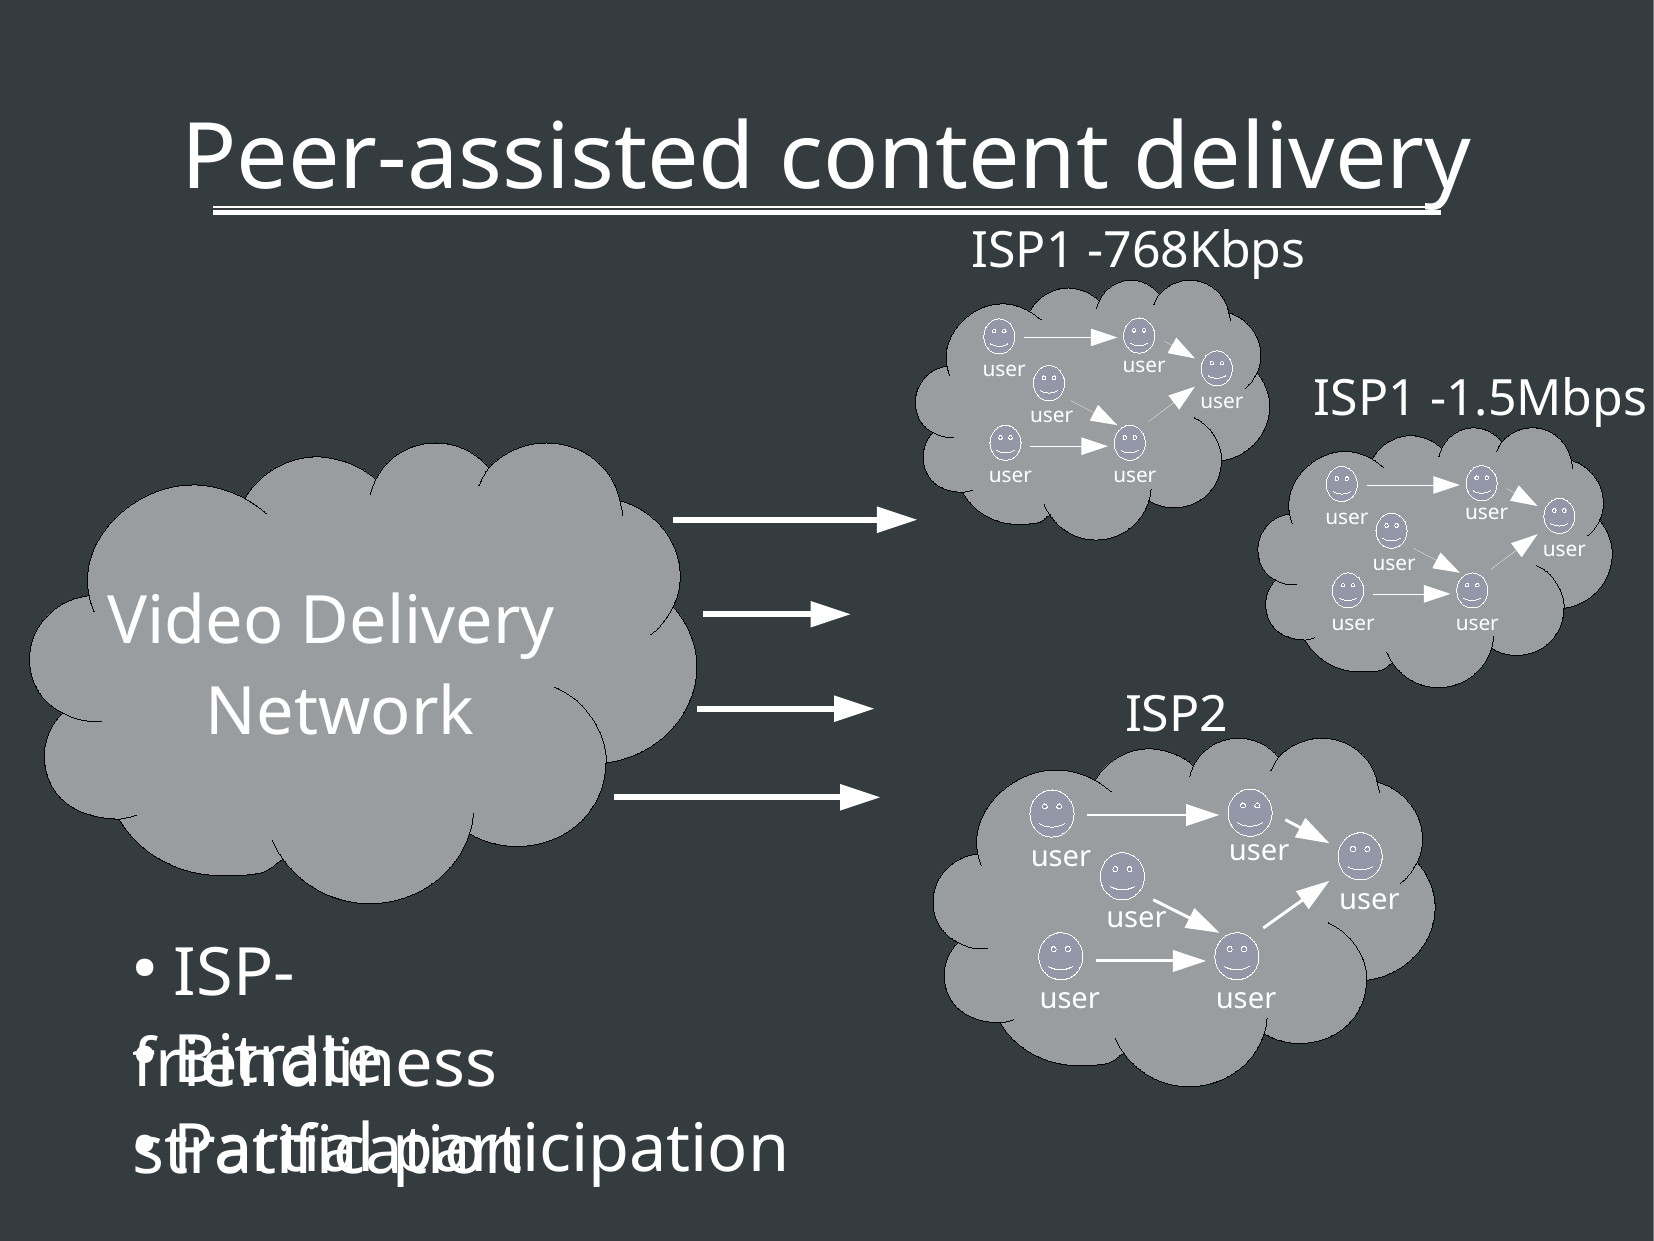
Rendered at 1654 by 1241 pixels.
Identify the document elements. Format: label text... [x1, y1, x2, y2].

text_box user [968, 346, 1034, 394]
text_box user [1107, 342, 1174, 390]
text_box user [1441, 600, 1508, 648]
text_box user [1324, 870, 1409, 937]
text_box user [1214, 821, 1299, 888]
text_box user [1450, 490, 1517, 537]
title Peer-assisted content delivery [82, 49, 1572, 257]
text_box user [974, 453, 1041, 500]
text_box Partial participation [118, 1092, 1270, 1210]
text_box [933, 738, 1436, 1087]
text_box ISP1 -768Kbps [956, 257, 1400, 298]
text_box user [1015, 392, 1082, 440]
text_box user [1091, 889, 1176, 956]
text_box Video Delivery Network [29, 442, 697, 904]
text_box user [1310, 494, 1377, 542]
picture [1347, 446, 1381, 458]
text_box Bitrate stratification [118, 1003, 739, 1092]
text_box user [1316, 600, 1383, 648]
text_box user [1016, 827, 1101, 894]
text_box ISP1 -1.5Mbps [1299, 354, 1654, 446]
text_box user [1357, 540, 1424, 588]
text_box ISP2 [1110, 670, 1288, 762]
picture [0, 0, 1654, 1241]
text_box user [1528, 526, 1595, 574]
text_box user [1098, 453, 1165, 500]
text_box user [1024, 970, 1110, 1037]
picture [1022, 298, 1039, 310]
text_box [885, 257, 1613, 688]
text_box ISP-friendliness [118, 916, 621, 1003]
text_box user [1201, 970, 1286, 1037]
text_box user [1185, 378, 1228, 426]
